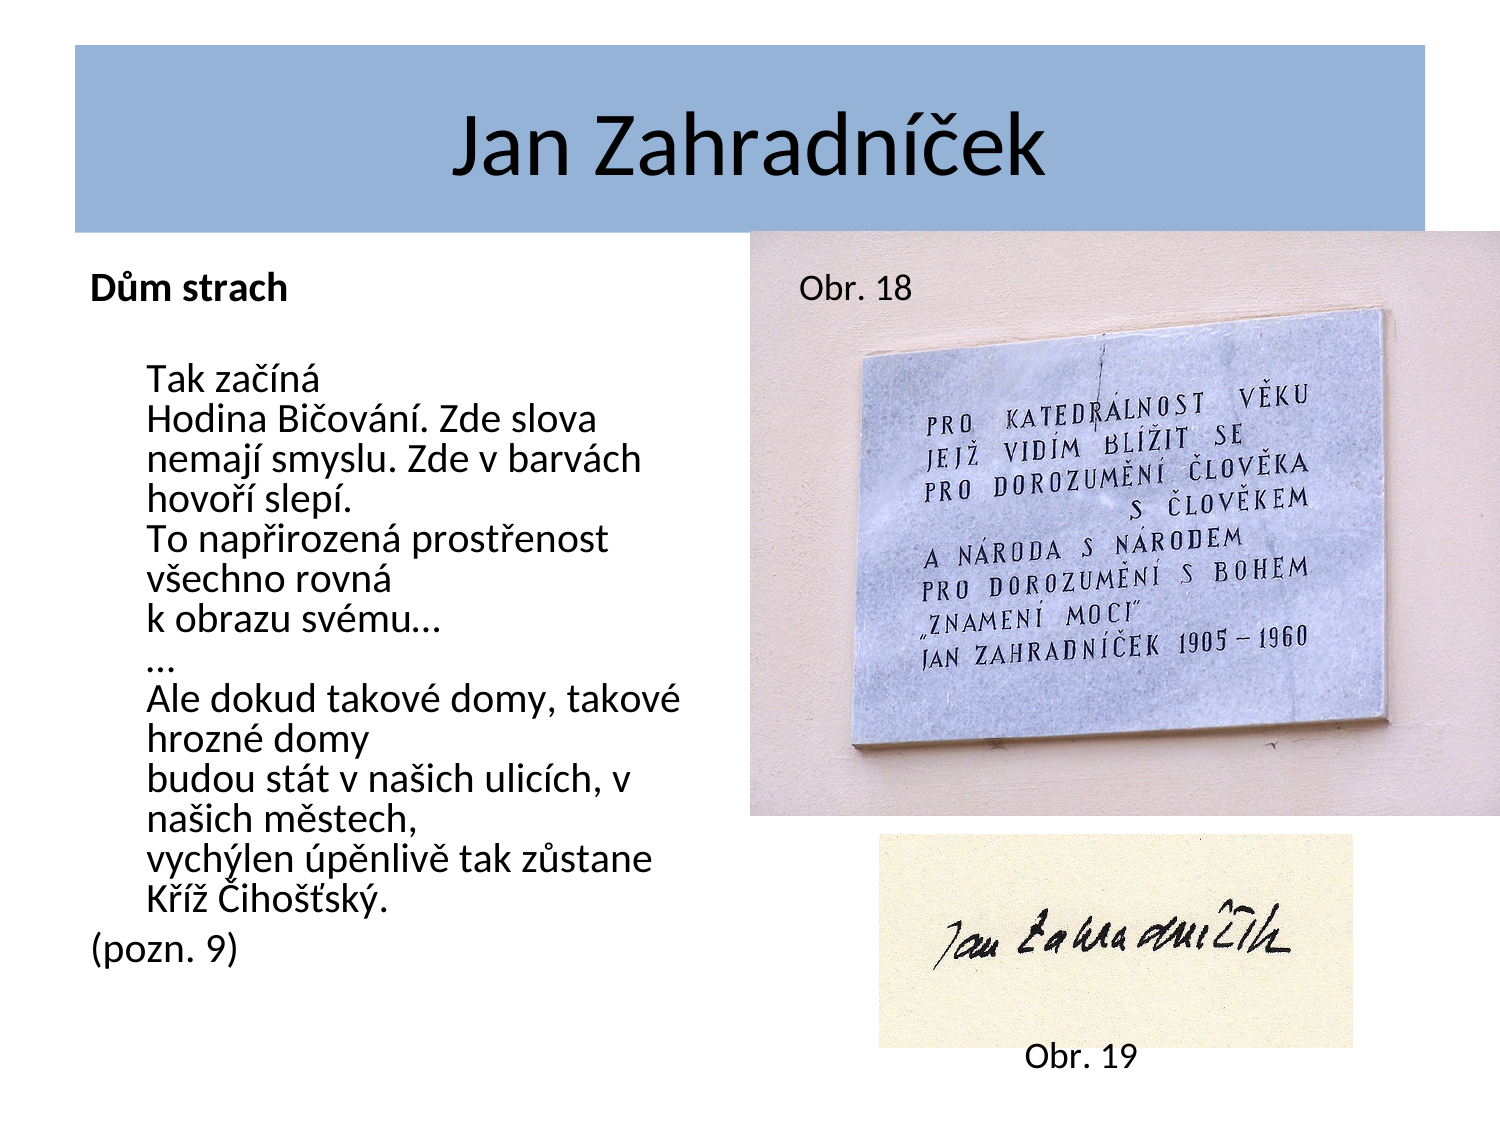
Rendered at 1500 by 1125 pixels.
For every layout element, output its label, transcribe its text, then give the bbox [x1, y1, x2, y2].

title Jan Zahradníček [75, 45, 1426, 233]
text_box Obr. 19 [1009, 1023, 1500, 1084]
picture [879, 834, 1353, 1048]
text_box [750, 231, 1500, 816]
text_box Obr. 18 [784, 255, 928, 316]
list Dům strach Tak začíná Hodina Bičování. Zde slova nemají smyslu. Zde v barvách hovoří slepí. To napřirozená prostřenost všechno rovná k obrazu svému… … Ale dokud takové domy, takové hrozné domy budou stát v našich ulicích, v našich městech, vychýlen úpěnlivě tak zůstane Kříž Čihošťský. (pozn. 9) [75, 262, 738, 1006]
